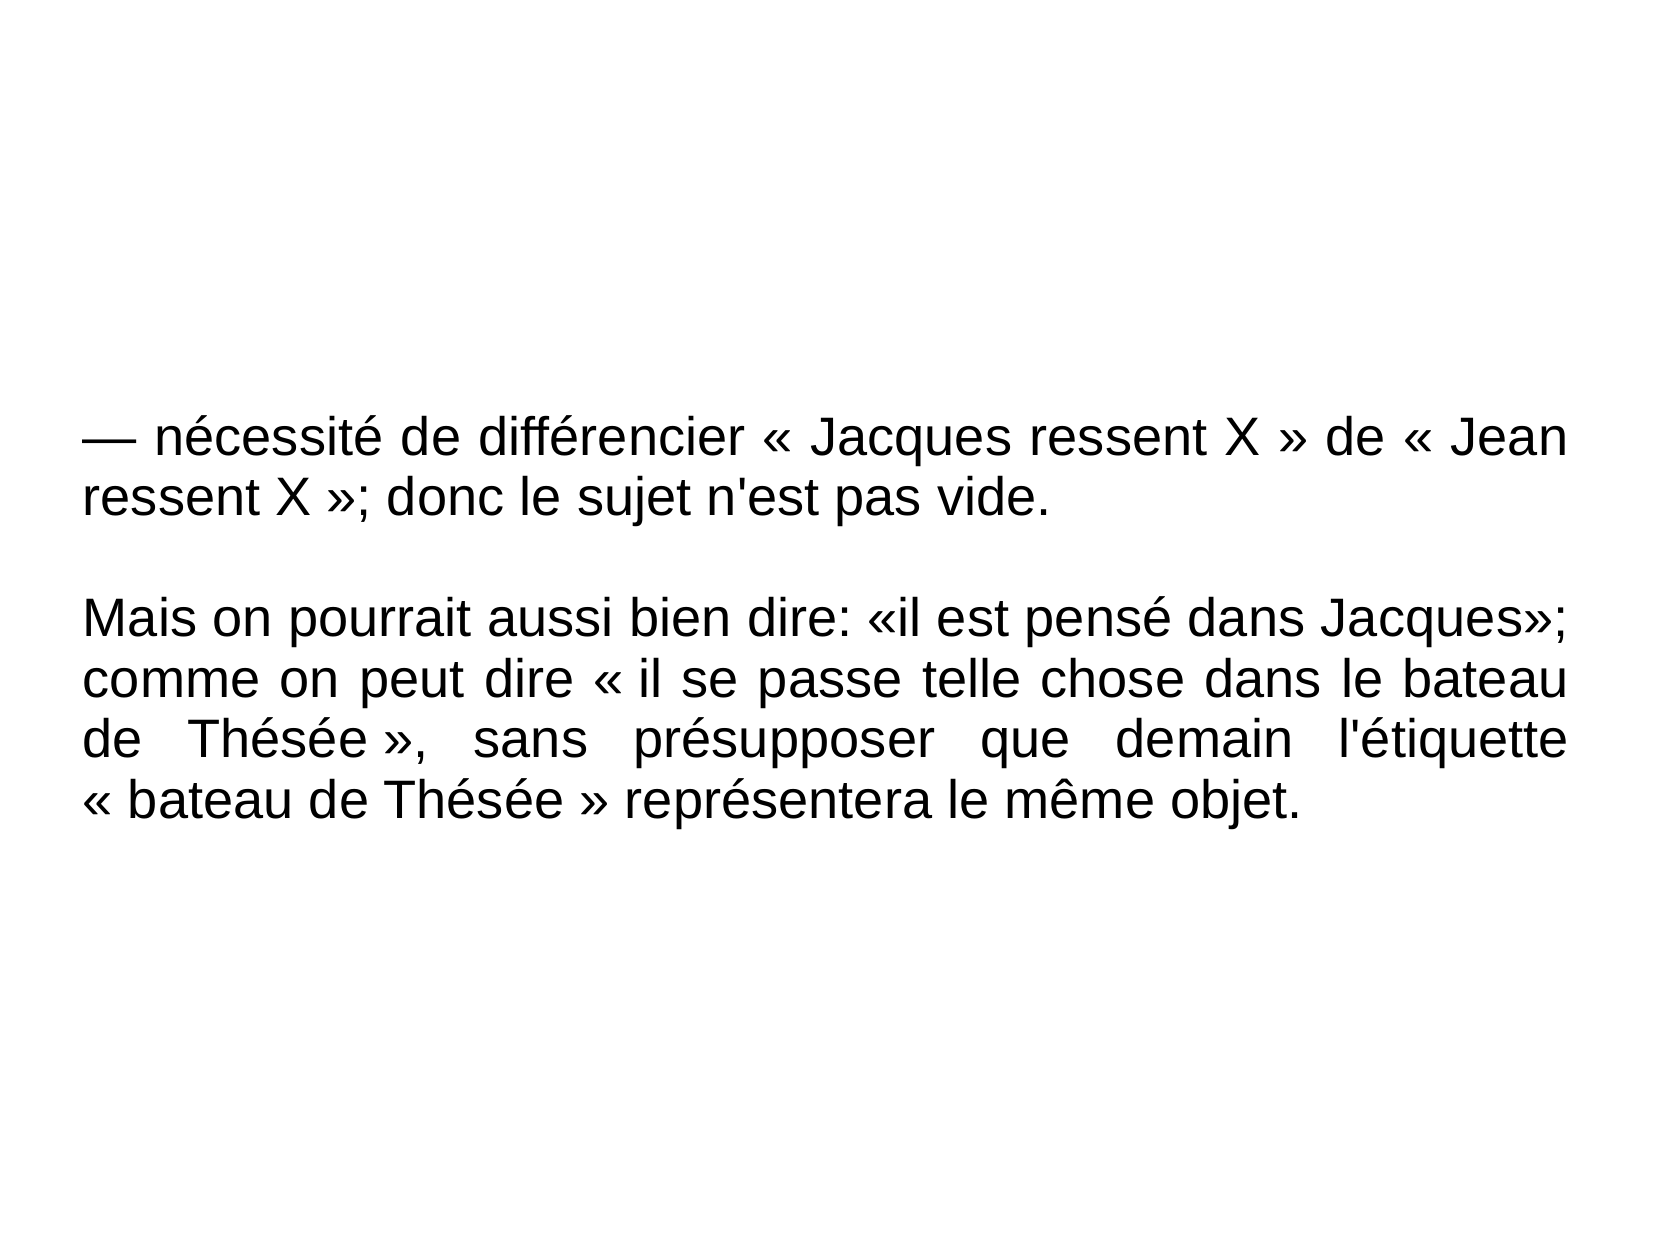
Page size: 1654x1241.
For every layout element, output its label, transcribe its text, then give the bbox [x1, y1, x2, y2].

subtitle — nécessité de différencier « Jacques ressent X » de « Jean ressent X »; donc le sujet n'est pas vide. Mais on pourrait aussi bien dire: «il est pensé dans Jacques»; comme on peut dire « il se passe telle chose dans le bateau de Thésée », sans présupposer que demain l'étiquette « bateau de Thésée » représentera le même objet. [82, 112, 1571, 1124]
